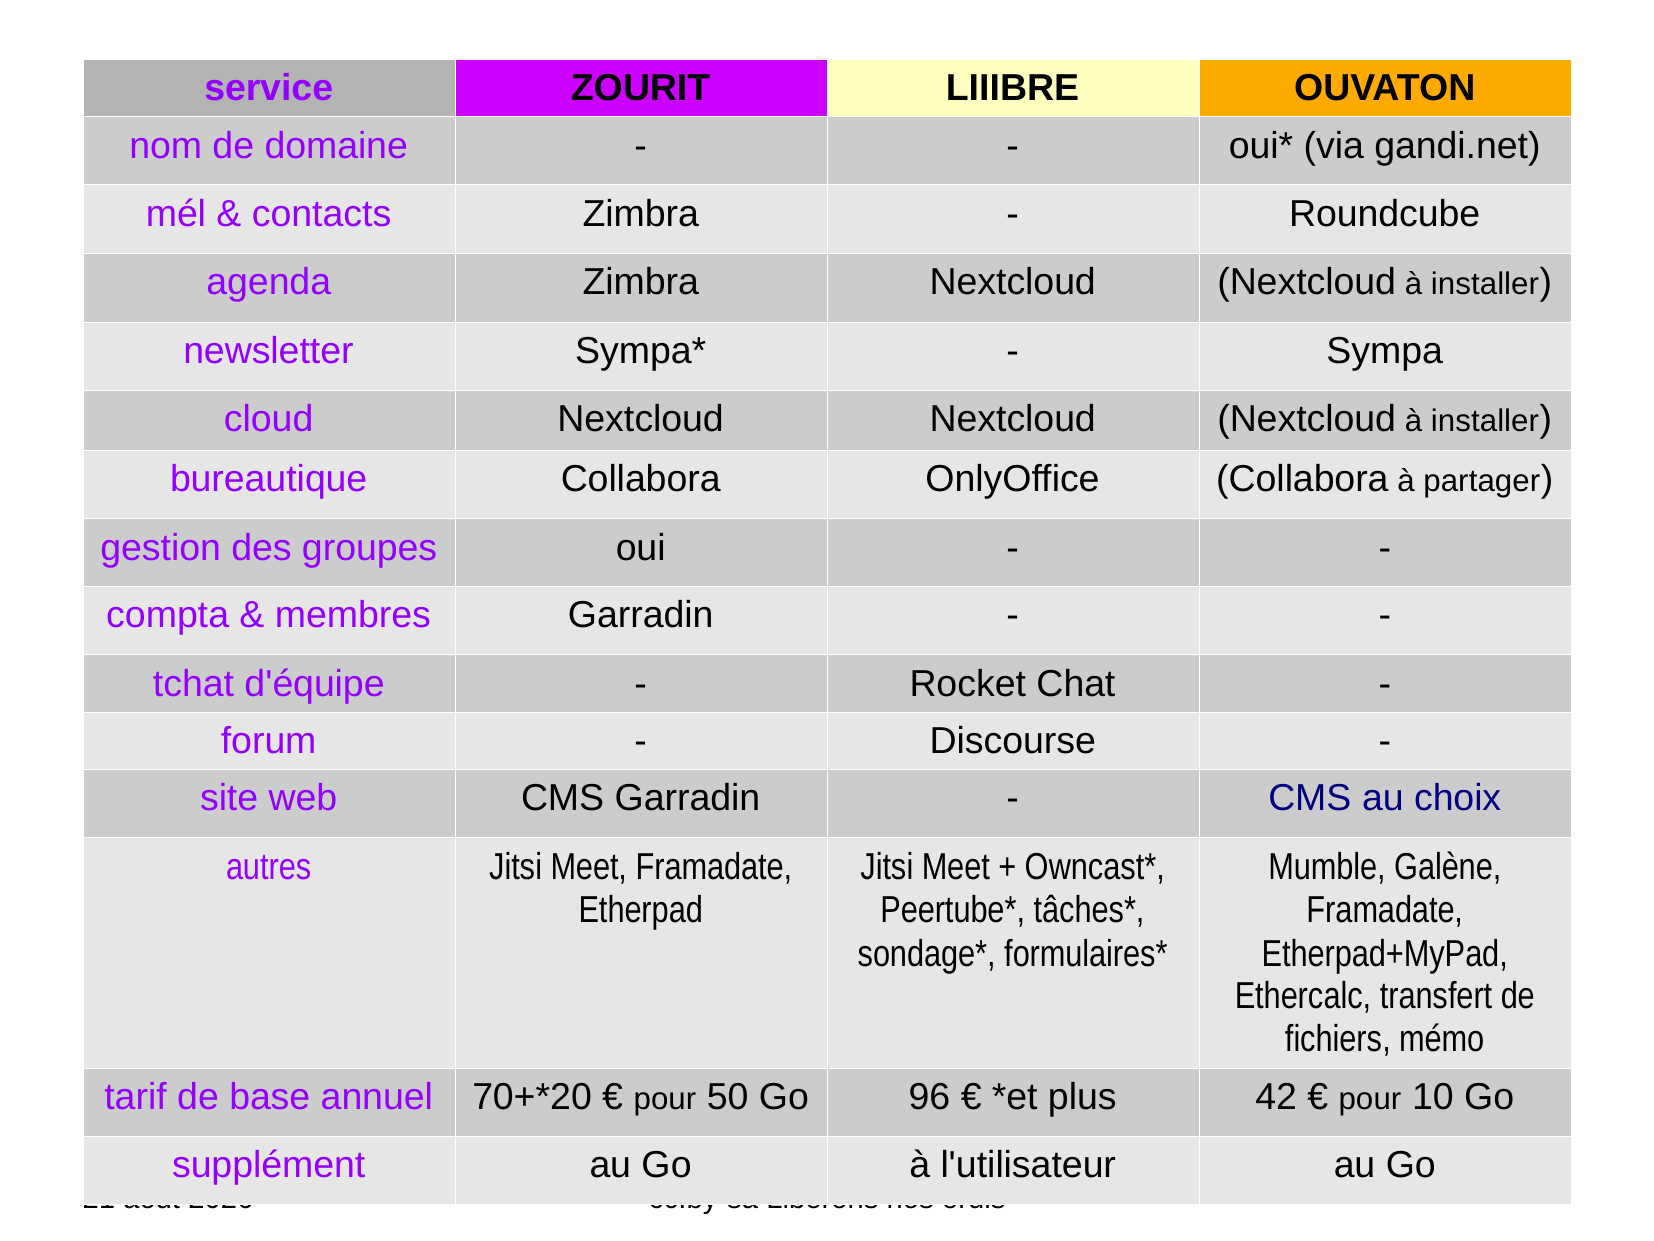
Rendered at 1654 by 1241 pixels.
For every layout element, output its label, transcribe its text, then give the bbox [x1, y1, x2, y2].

table_cell oui [456, 519, 827, 586]
table_cell mél & contacts [84, 185, 455, 253]
table_cell compta & membres [84, 587, 455, 654]
table_cell Nextcloud [828, 391, 1199, 450]
table_cell 96 € *et plus [828, 1069, 1199, 1136]
table_cell bureautique [84, 451, 455, 518]
table_cell - [828, 770, 1199, 837]
table_cell CMS au choix [1200, 770, 1571, 837]
table_cell Garradin [456, 587, 827, 654]
table_cell tarif de base annuel [84, 1069, 455, 1136]
table_cell Jitsi Meet + Owncast*, Peertube*, tâches*, sondage*, formulaires* [828, 838, 1199, 1068]
table_cell forum [84, 713, 455, 769]
table_cell - [456, 117, 827, 184]
table_cell nom de domaine [84, 117, 455, 184]
table_cell tchat d'équipe [84, 655, 455, 712]
table_cell - [1200, 713, 1571, 769]
table_cell au Go [1200, 1137, 1571, 1204]
table_cell cloud [84, 391, 455, 450]
table_cell agenda [84, 254, 455, 322]
table_cell newsletter [84, 323, 455, 390]
table_cell Sympa* [456, 323, 827, 390]
table_cell Mumble, Galène, Framadate, Etherpad+MyPad, Ethercalc, transfert de fichiers, mémo [1200, 838, 1571, 1068]
table_cell Zimbra [456, 185, 827, 253]
table_cell OnlyOffice [828, 451, 1199, 518]
table_cell Nextcloud [456, 391, 827, 450]
table_cell CMS Garradin [456, 770, 827, 837]
table_cell Collabora [456, 451, 827, 518]
table_cell Jitsi Meet, Framadate, Etherpad [456, 838, 827, 1068]
table_cell - [828, 117, 1199, 184]
table_cell oui* (via gandi.net) [1200, 117, 1571, 184]
table_cell Nextcloud [828, 254, 1199, 322]
table_cell - [456, 655, 827, 712]
table_header OUVATON [1200, 60, 1571, 116]
table_cell - [828, 185, 1199, 253]
table_cell Rocket Chat [828, 655, 1199, 712]
table_header service [84, 60, 455, 116]
table_cell Discourse [828, 713, 1199, 769]
table_cell (Nextcloud à installer) [1200, 254, 1571, 322]
table_cell (Collabora à partager) [1200, 451, 1571, 518]
table_cell 70+*20 € pour 50 Go [456, 1069, 827, 1136]
table_cell site web [84, 770, 455, 837]
table_cell autres [84, 838, 455, 1068]
table_cell - [1200, 587, 1571, 654]
table_cell - [1200, 519, 1571, 586]
table_cell - [828, 519, 1199, 586]
table_cell - [828, 323, 1199, 390]
table_cell 42 € pour 10 Go [1200, 1069, 1571, 1136]
table_cell au Go [456, 1137, 827, 1204]
table_header ZOURIT [456, 60, 827, 116]
table_cell gestion des groupes [84, 519, 455, 586]
table_cell à l'utilisateur [828, 1137, 1199, 1204]
table_cell (Nextcloud à installer) [1200, 391, 1571, 450]
table_cell Zimbra [456, 254, 827, 322]
table_header LIIIBRE [828, 60, 1199, 116]
table_cell - [456, 713, 827, 769]
table_cell supplément [84, 1137, 455, 1204]
table_cell Sympa [1200, 323, 1571, 390]
table_cell - [828, 587, 1199, 654]
table_cell - [1200, 655, 1571, 712]
table_cell Roundcube [1200, 185, 1571, 253]
